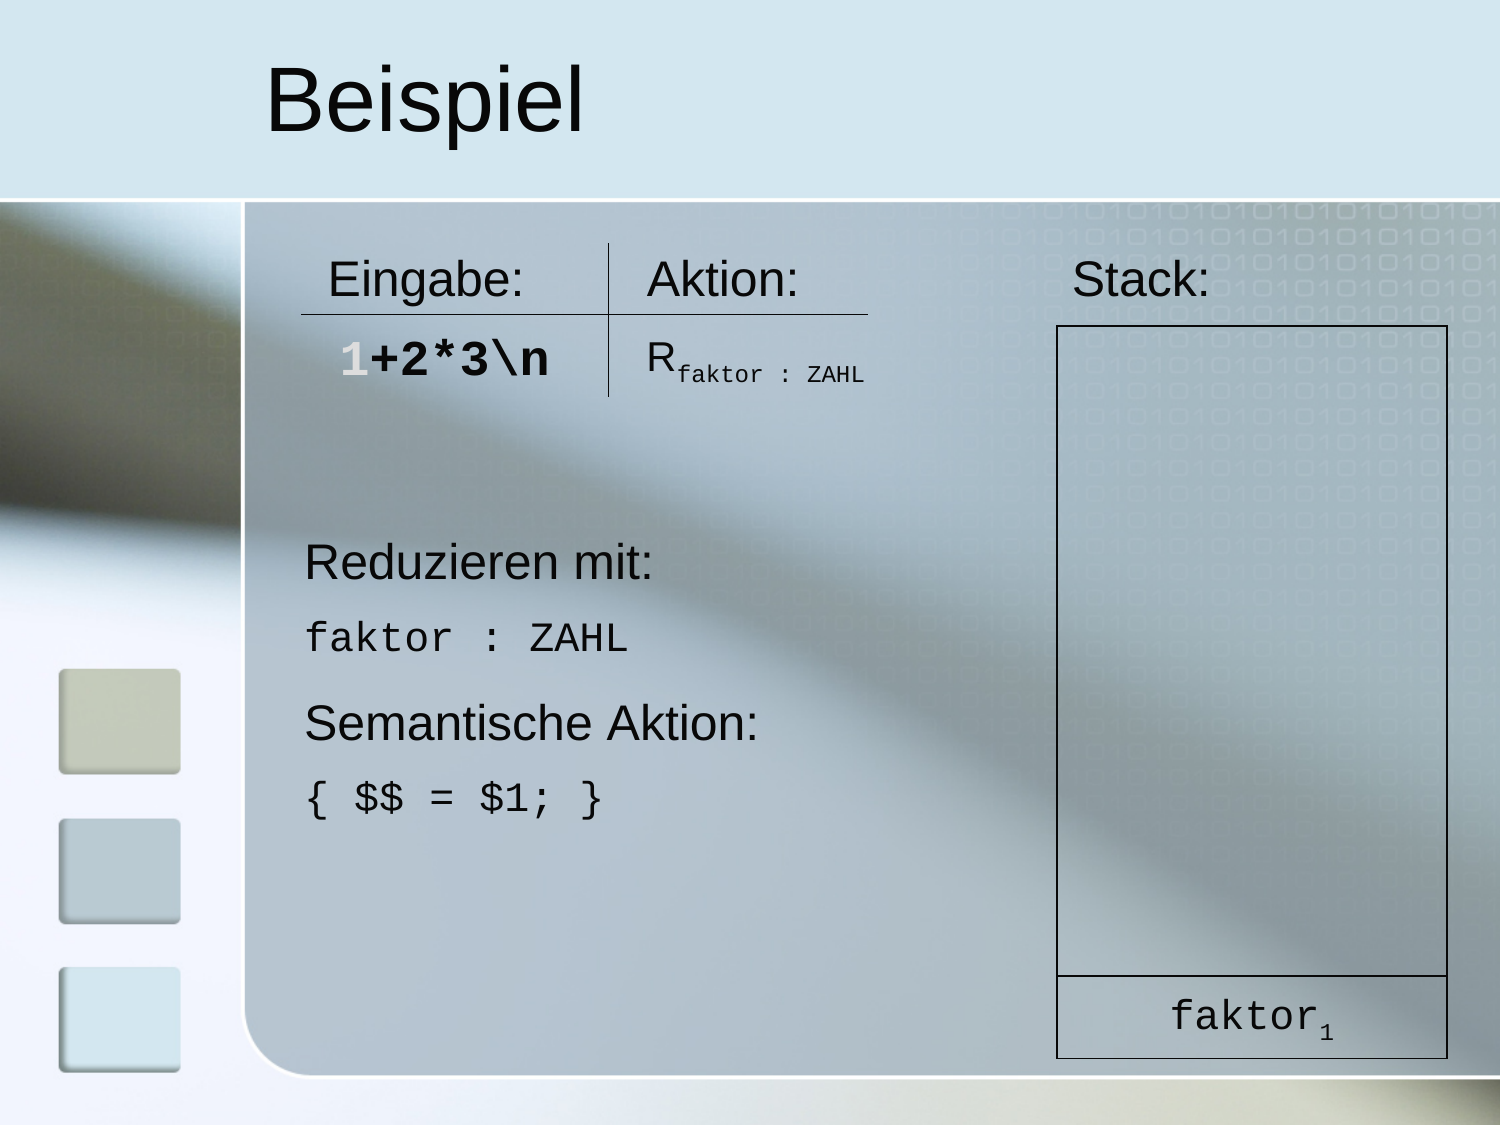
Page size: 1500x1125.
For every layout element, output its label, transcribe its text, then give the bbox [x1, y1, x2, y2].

text_box faktor1 [1056, 987, 1447, 1056]
text_box Eingabe: [312, 243, 550, 314]
text_box Stack: [1057, 243, 1459, 315]
title Beispiel [249, 12, 1461, 188]
picture [0, 0, 1500, 1125]
text_box Rfaktor : ZAHL [631, 326, 904, 398]
text_box Aktion: [632, 243, 822, 314]
text_box Reduzieren mit: faktor : ZAHL Semantische Aktion: { $$ = $1; } [289, 527, 1022, 832]
text_box 1+2*3\n [324, 326, 585, 399]
